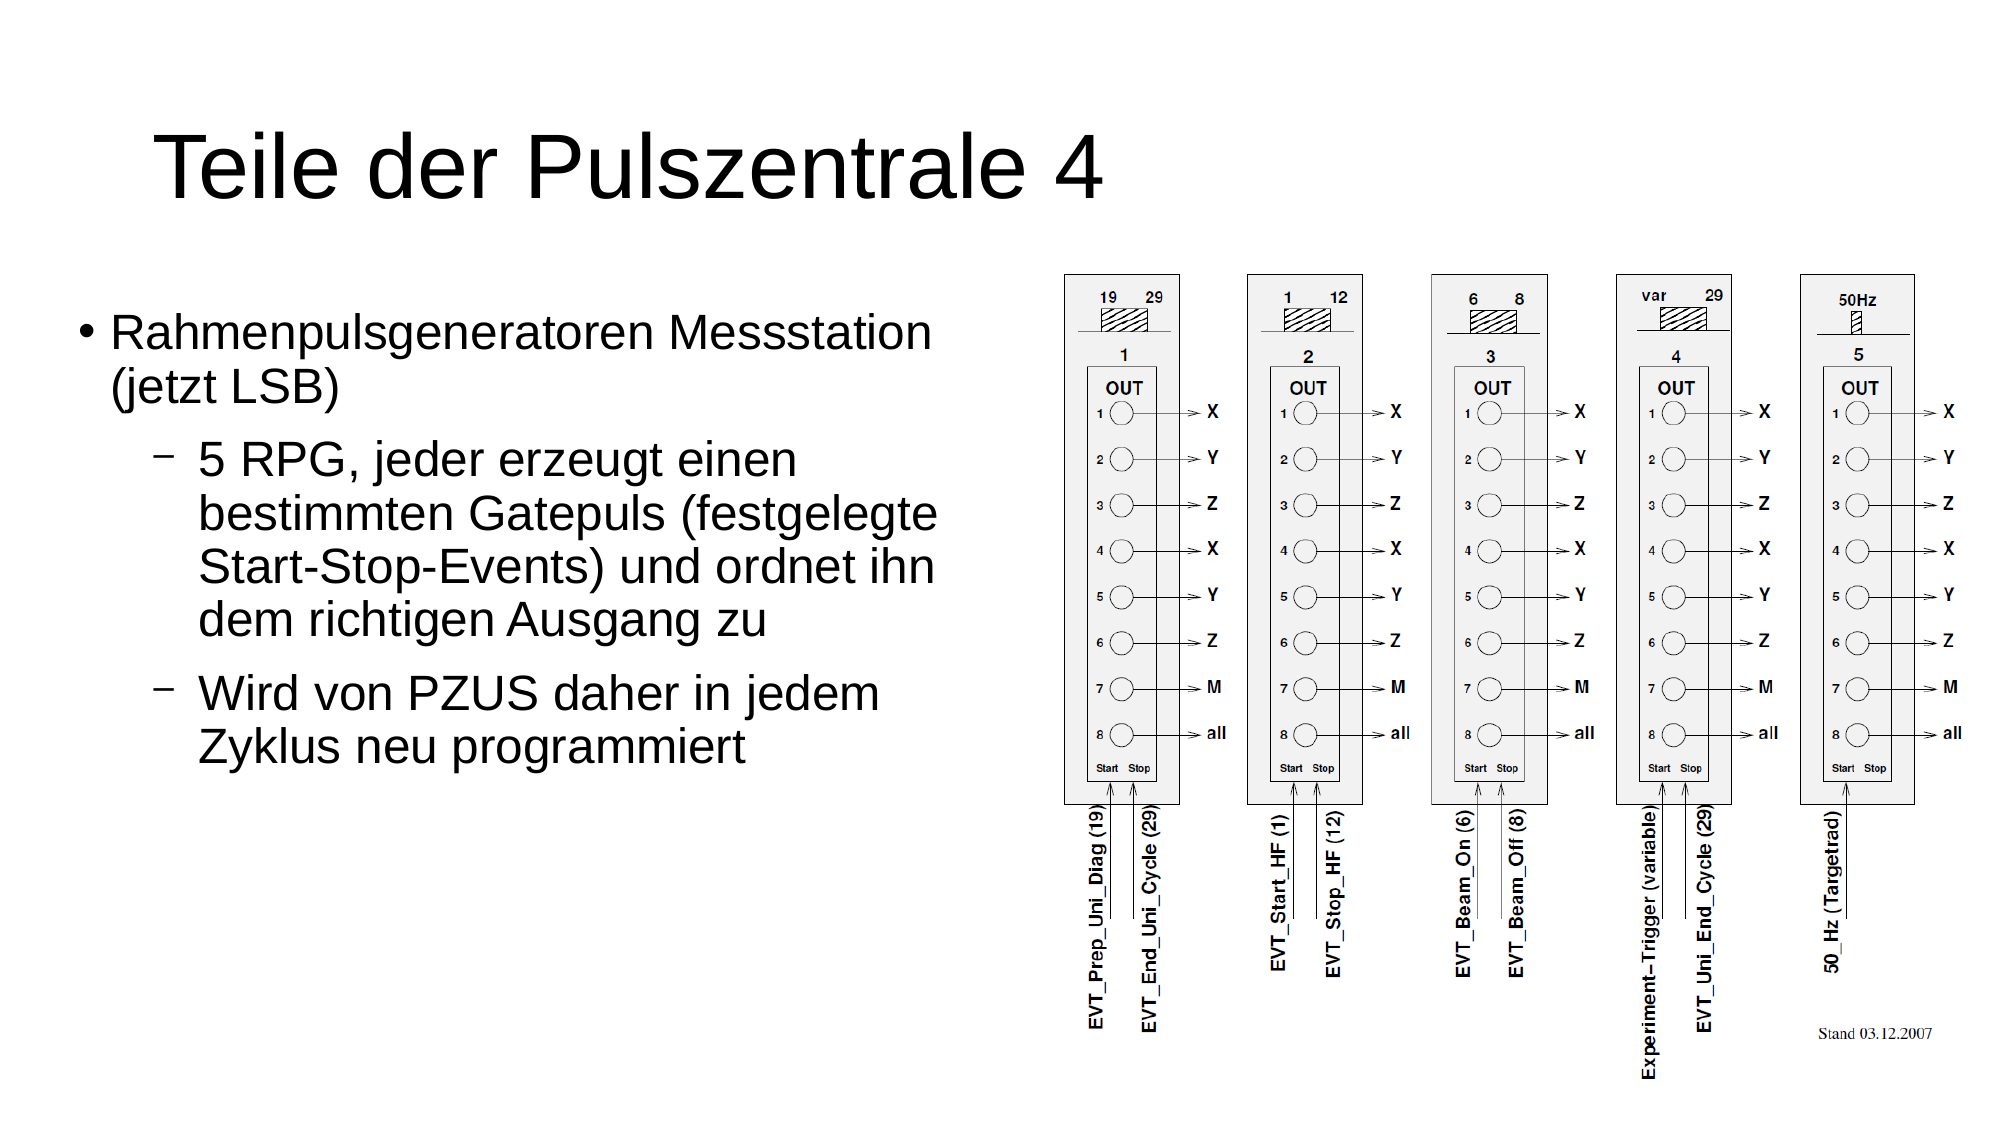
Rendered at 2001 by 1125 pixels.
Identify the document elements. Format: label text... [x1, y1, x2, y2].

title Teile der Pulszentrale 4 [137, 59, 1863, 278]
picture [1056, 262, 1982, 1087]
list Rahmenpulsgeneratoren Messstation (jetzt LSB) 5 RPG, jeder erzeugt einen bestimmten Gatepuls (festgelegte Start-Stop-Events) und ordnet ihn dem richtigen Ausgang zu Wird von PZUS daher in jedem Zyklus neu programmiert [63, 299, 1049, 783]
